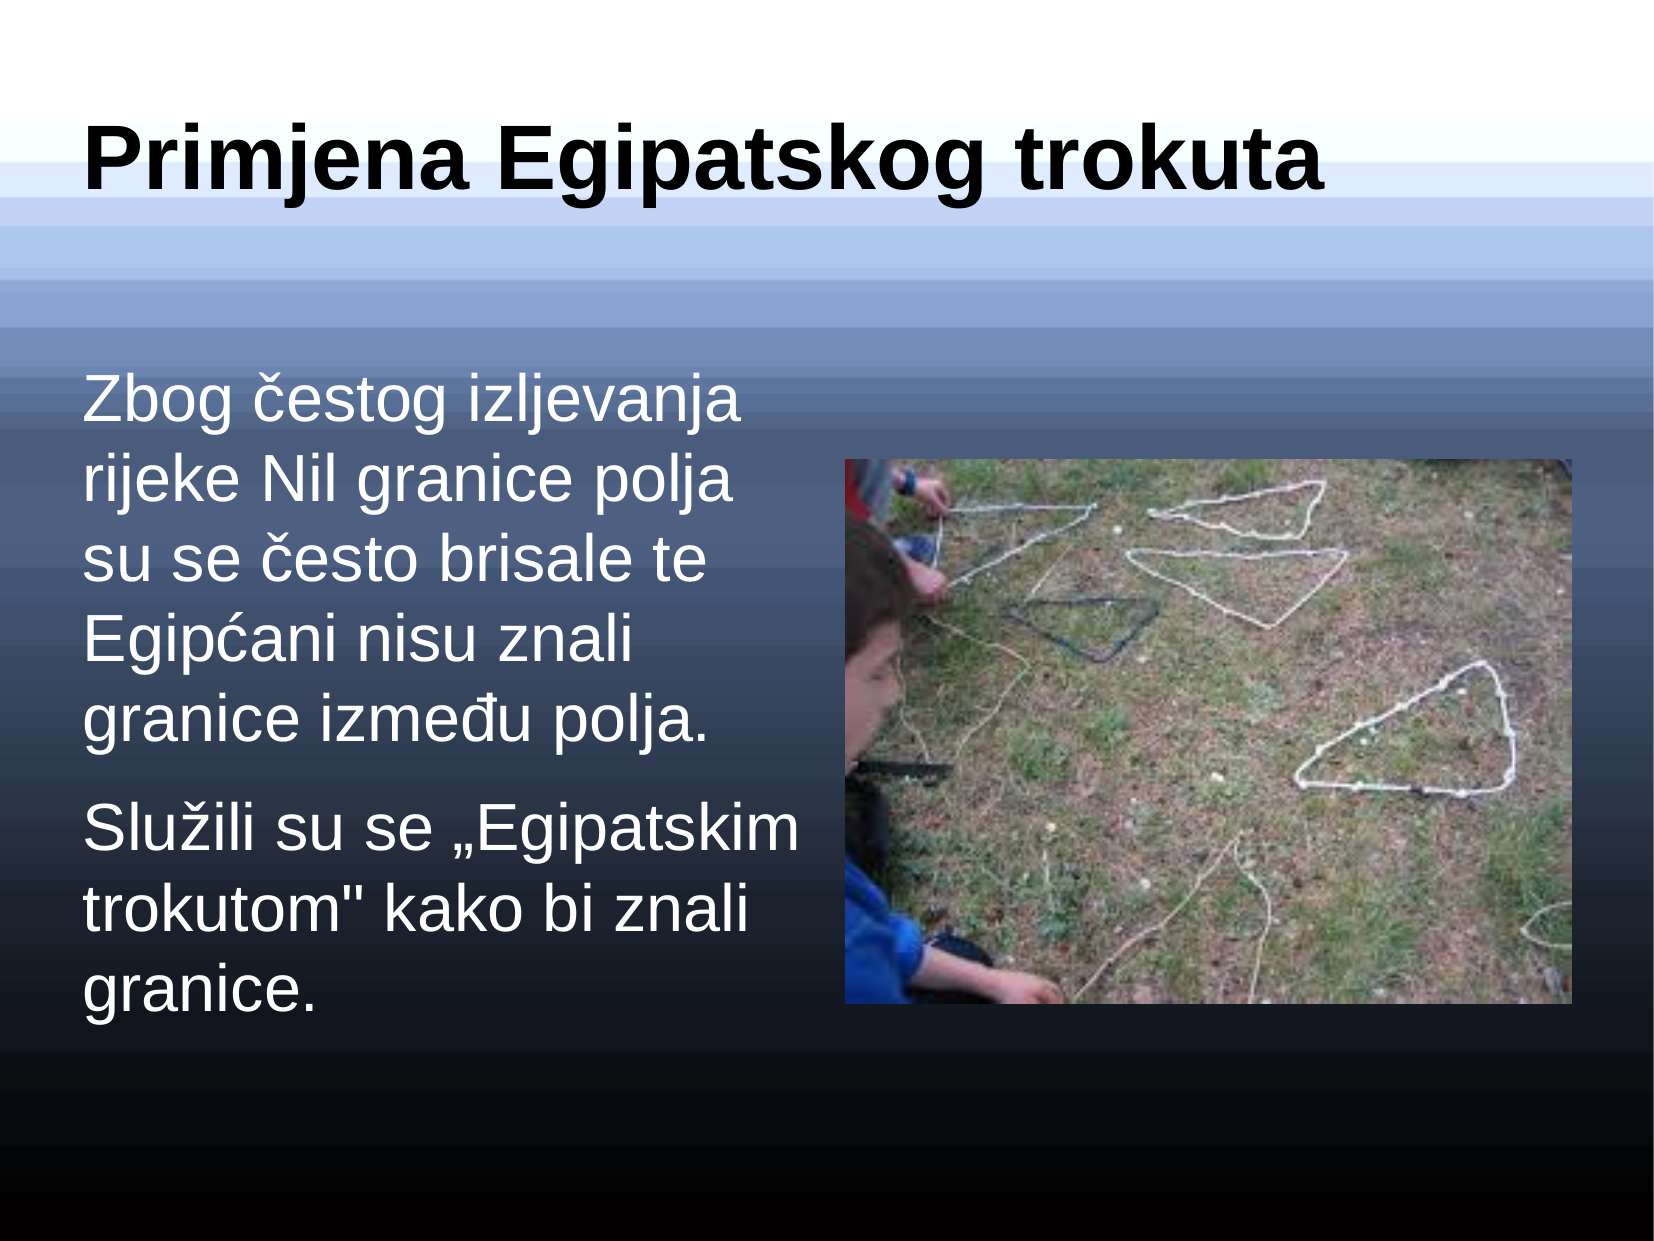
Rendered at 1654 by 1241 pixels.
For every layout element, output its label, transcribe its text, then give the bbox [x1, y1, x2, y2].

list Zbog čestog izljevanja rijeke Nil granice polja su se često brisale te Egipćani nisu znali granice između polja. Služili su se „Egipatskim trokutom" kako bi znali granice. [82, 354, 809, 1031]
title Primjena Egipatskog trokuta [82, 49, 1571, 257]
picture [845, 459, 1572, 1004]
